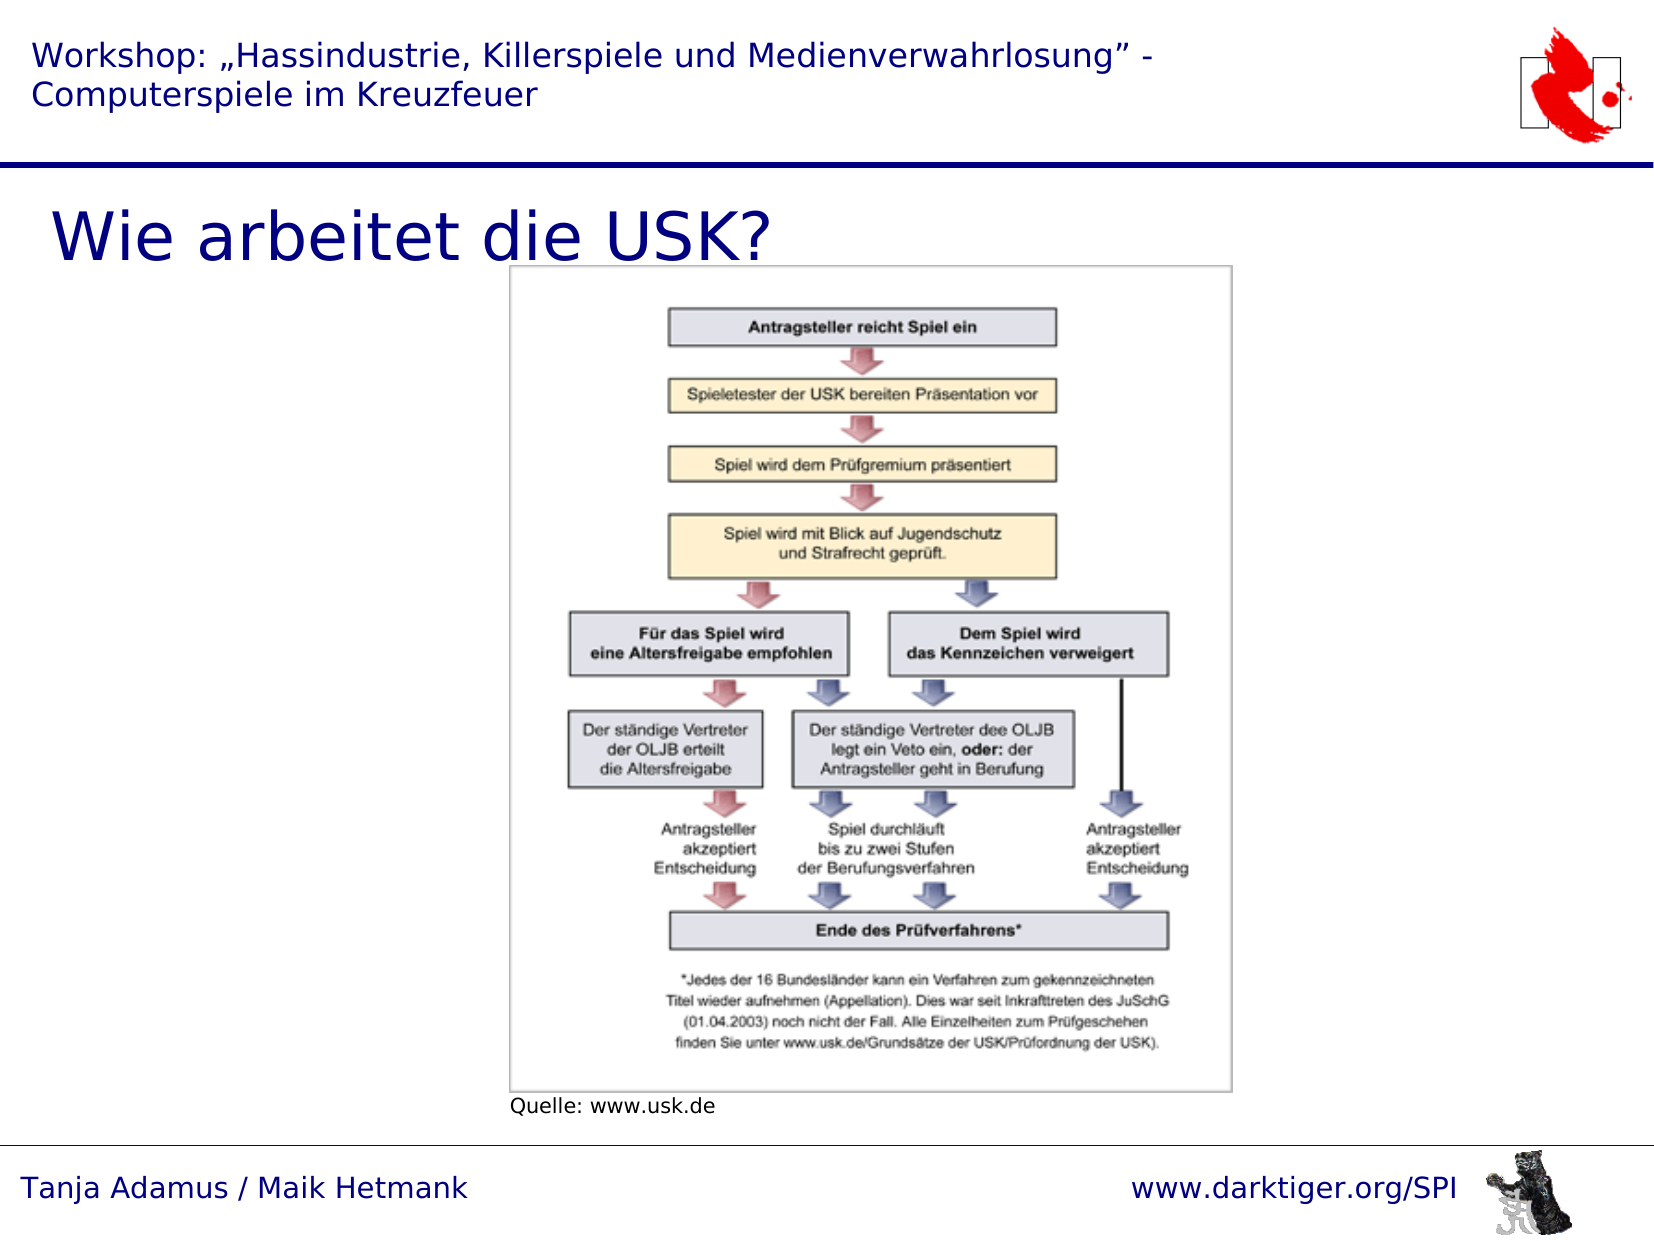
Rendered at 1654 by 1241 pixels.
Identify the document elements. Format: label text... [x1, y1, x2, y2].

picture [1486, 1150, 1572, 1235]
text_box Workshop: „Hassindustrie, Killerspiele und Medienverwahrlosung” - Computerspiele im Kreuzfeuer [16, 29, 1418, 178]
picture [1503, 16, 1632, 148]
text_box Wie arbeitet die USK? [35, 190, 1565, 284]
picture [509, 265, 1233, 1093]
text_box Quelle: www.usk.de [495, 1087, 731, 1127]
